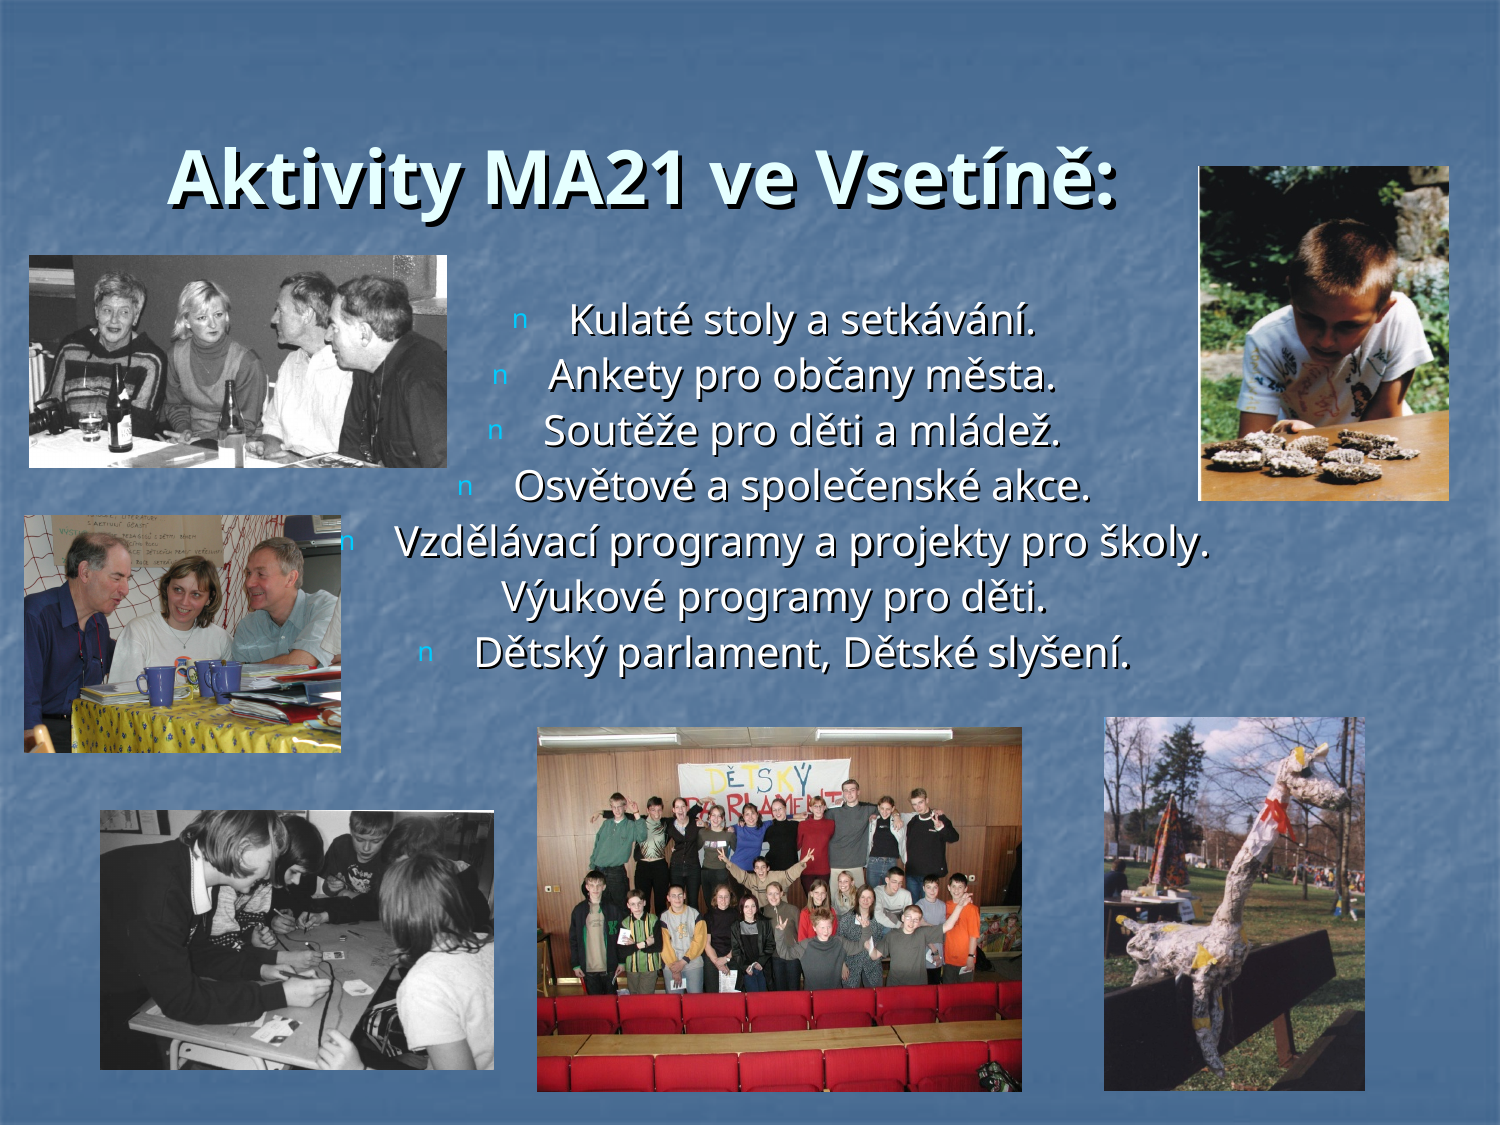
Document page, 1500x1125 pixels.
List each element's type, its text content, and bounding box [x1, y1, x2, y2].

picture [1198, 166, 1449, 501]
picture [1104, 717, 1365, 1091]
picture [24, 515, 341, 753]
picture [100, 810, 494, 1070]
list Kulaté stoly a setkávání. Ankety pro občany města. Soutěže pro děti a mládež. Osvětové a společenské akce. Vzdělávací programy a projekty pro školy. Výukové programy pro děti. Dětský parlament, Dětské slyšení. [123, 290, 1426, 1001]
title Aktivity MA21 ve Vsetíně: [75, 62, 1426, 288]
picture [29, 255, 447, 468]
picture [537, 727, 1022, 1092]
